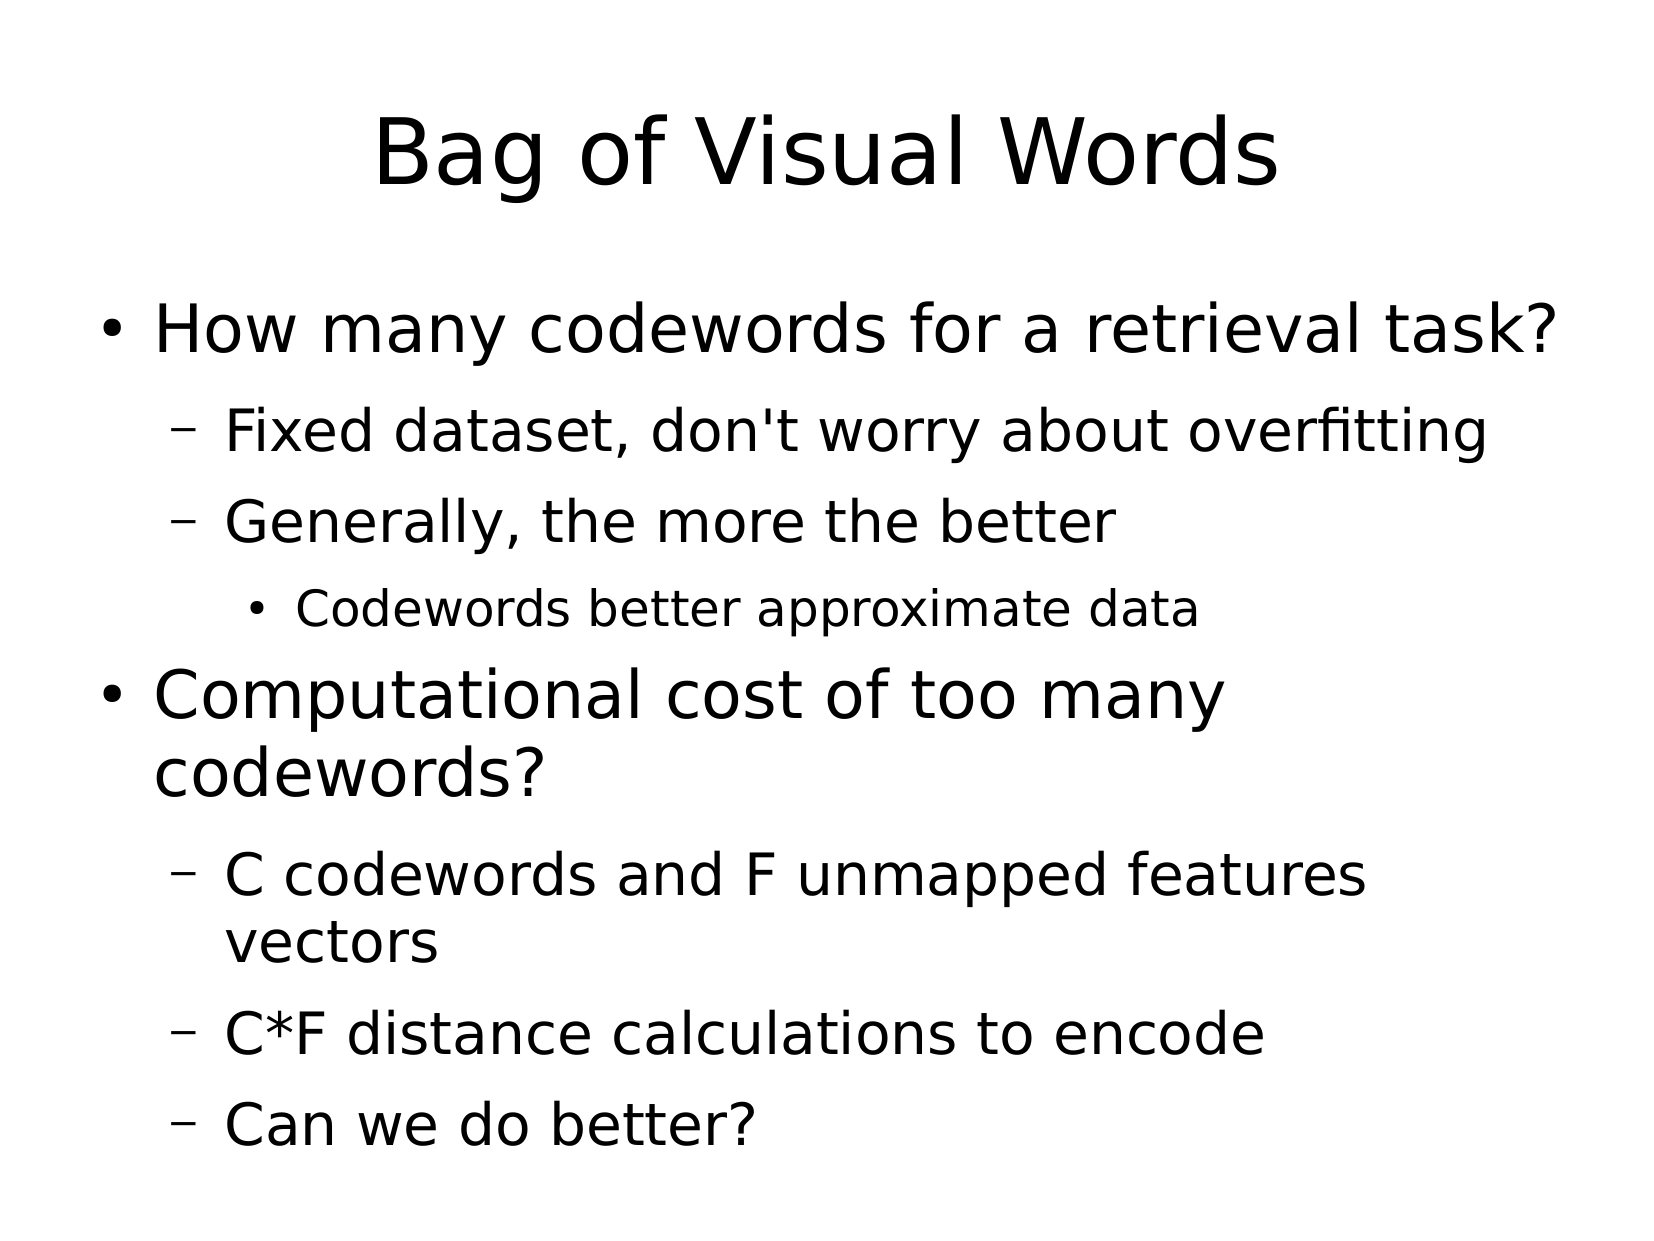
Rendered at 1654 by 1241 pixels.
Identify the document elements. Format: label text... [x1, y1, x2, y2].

title Bag of Visual Words [82, 49, 1571, 257]
list How many codewords for a retrieval task? Fixed dataset, don't worry about overfitting Generally, the more the better Codewords better approximate data Computational cost of too many codewords? C codewords and F unmapped features vectors C*F distance calculations to encode Can we do better? [82, 290, 1571, 1171]
